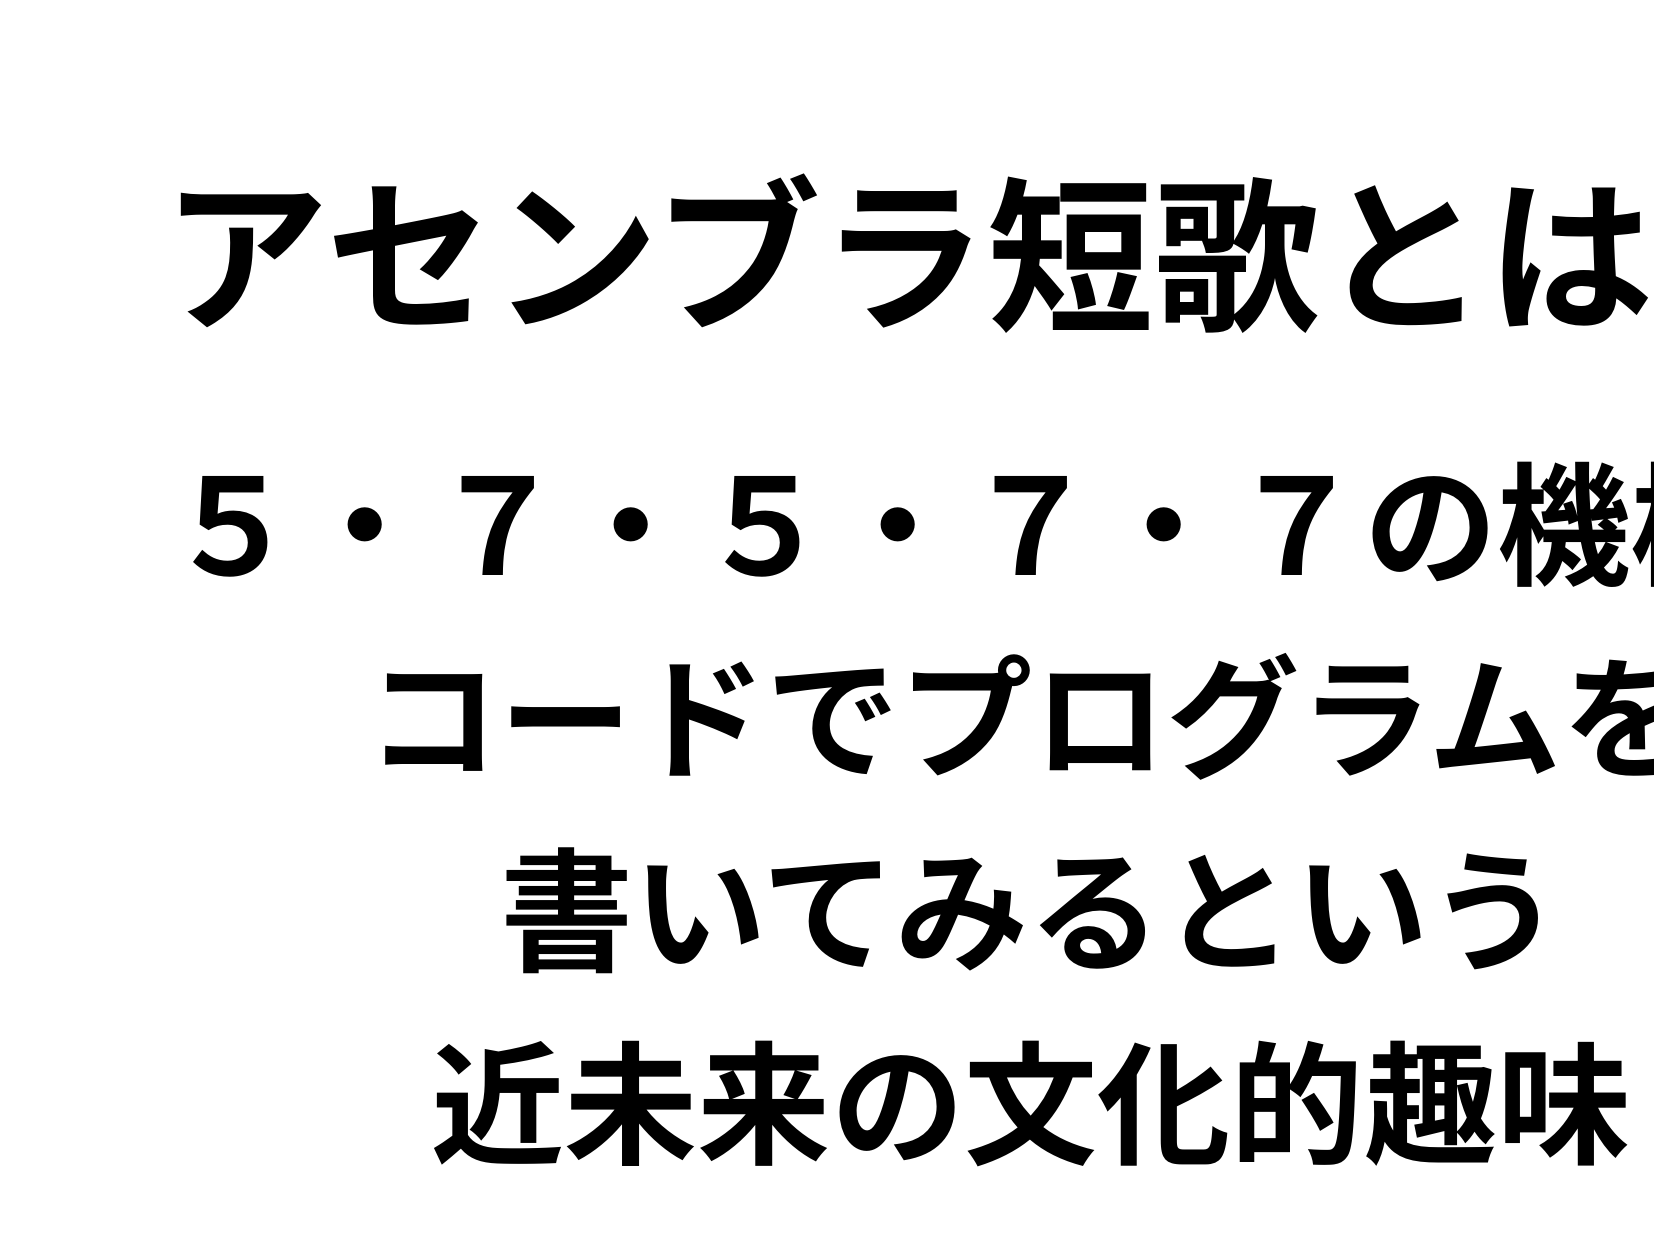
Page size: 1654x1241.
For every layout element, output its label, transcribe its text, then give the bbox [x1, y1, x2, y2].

text_box ５・７・５・７・７の機械語 コードでプログラムを 書いてみるという 近未来の文化的趣味 [150, 413, 1522, 1002]
text_box アセンブラ短歌とは [147, 118, 1541, 313]
